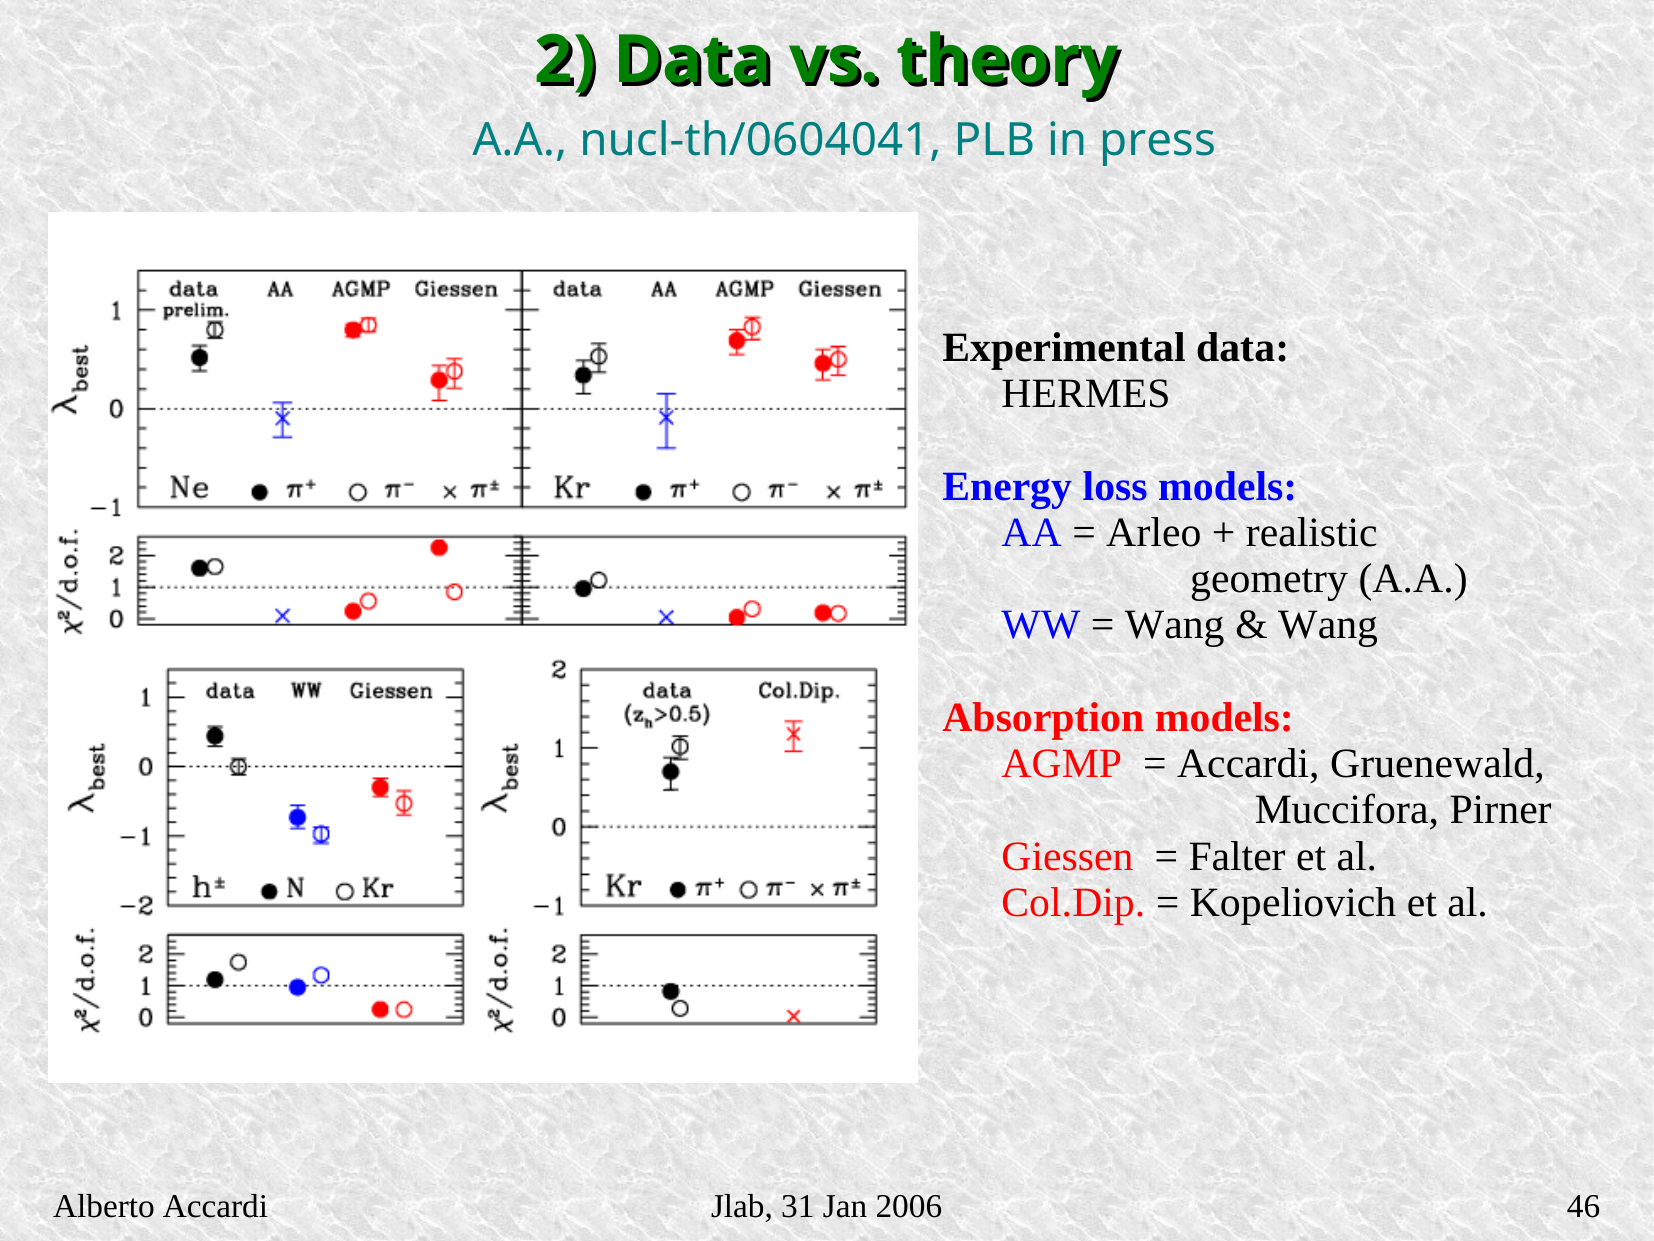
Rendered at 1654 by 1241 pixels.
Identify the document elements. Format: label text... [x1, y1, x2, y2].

text_box 2) Data vs. theory [29, 0, 1625, 127]
text_box Experimental data: HERMES Energy loss models: AA = Arleo + realistic geometry (A.A.) WW = Wang & Wang Absorption models: AGMP = Accardi, Gruenewald, Muccifora, Pirner Giessen = Falter et al. Col.Dip. = Kopeliovich et al. [927, 316, 1654, 1051]
picture [0, 0, 1654, 1241]
text_box A.A., nucl-th/0604041, PLB in press [457, 98, 1232, 170]
